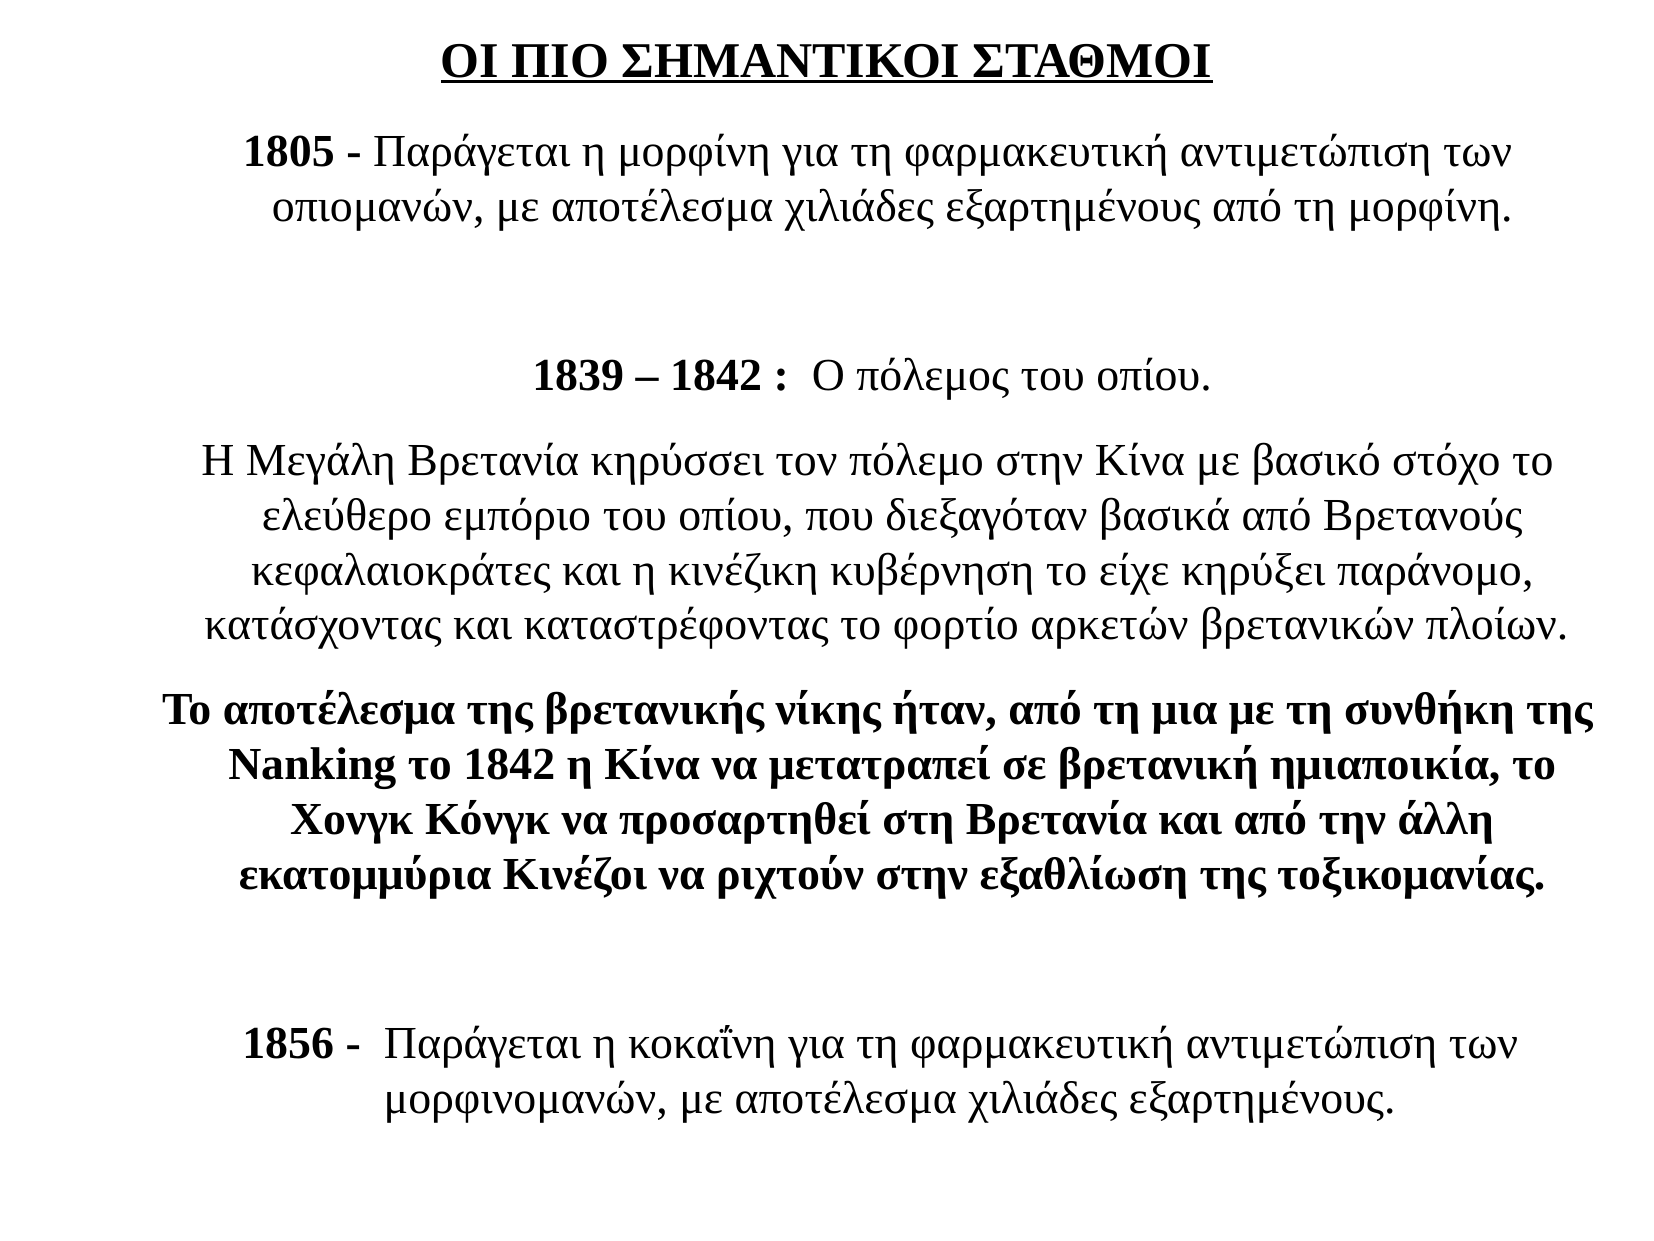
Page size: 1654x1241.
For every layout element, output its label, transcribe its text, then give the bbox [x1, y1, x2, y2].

title ΟΙ ΠΙΟ ΣΗΜΑΝΤΙΚΟΙ ΣΤΑΘΜΟΙ [82, 0, 1571, 115]
list 1805 - Παράγεται η μορφίνη για τη φαρμακευτική αντιμετώπιση των οπιομανών, με αποτέλεσμα χιλιάδες εξαρτημένους από τη μορφίνη. 1839 – 1842 : Ο πόλεμος του οπίου. Η Μεγάλη Βρετανία κηρύσσει τον πόλεμο στην Κίνα με βασικό στόχο το ελεύθερο εμπόριο του οπίου, που διεξαγόταν βασικά από Βρετανούς κεφαλαιοκράτες και η κινέζικη κυβέρνηση το είχε κηρύξει παράνομο, κατάσχοντας και καταστρέφοντας το φορτίο αρκετών βρετανικών πλοίων. Το αποτέλεσμα της βρετανικής νίκης ήταν, από τη μια με τη συνθήκη της Nanking το 1842 η Κίνα να μετατραπεί σε βρετανική ημιαποικία, το Χονγκ Κόνγκ να προσαρτηθεί στη Βρετανία και από την άλλη εκατομμύρια Κινέζοι να ριχτούν στην εξαθλίωση της τοξικομανίας. 1856 - Παράγεται η κοκαΐνη για τη φαρμακευτική αντιμετώπιση των μορφινομανών, με αποτέλεσμα χιλιάδες εξαρτημένους. [20, 121, 1618, 1167]
